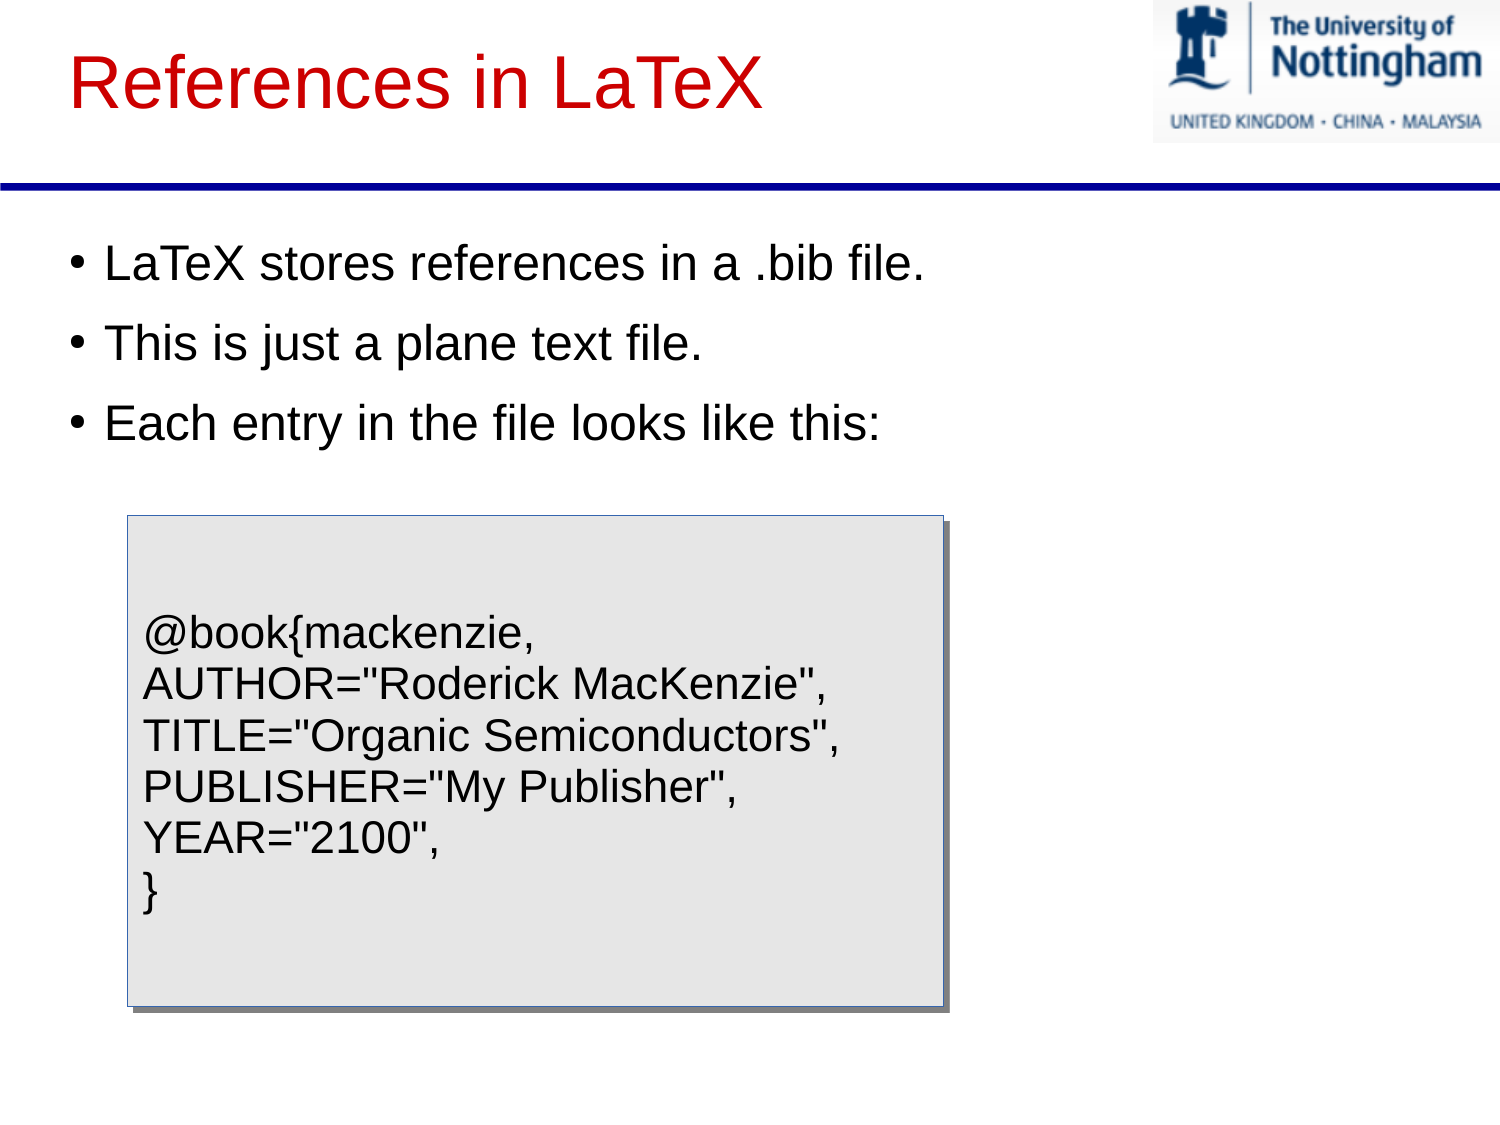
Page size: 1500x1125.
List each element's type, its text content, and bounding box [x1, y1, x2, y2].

text_box References in LaTeX [53, 33, 947, 133]
text_box @book{mackenzie, AUTHOR="Roderick MacKenzie", TITLE="Organic Semiconductors", PUBLISHER="My Publisher", YEAR="2100", } [127, 515, 944, 1007]
picture [1153, 0, 1500, 143]
text_box LaTeX stores references in a .bib file. This is just a plane text file. Each entry in the file looks like this: [53, 228, 1316, 468]
